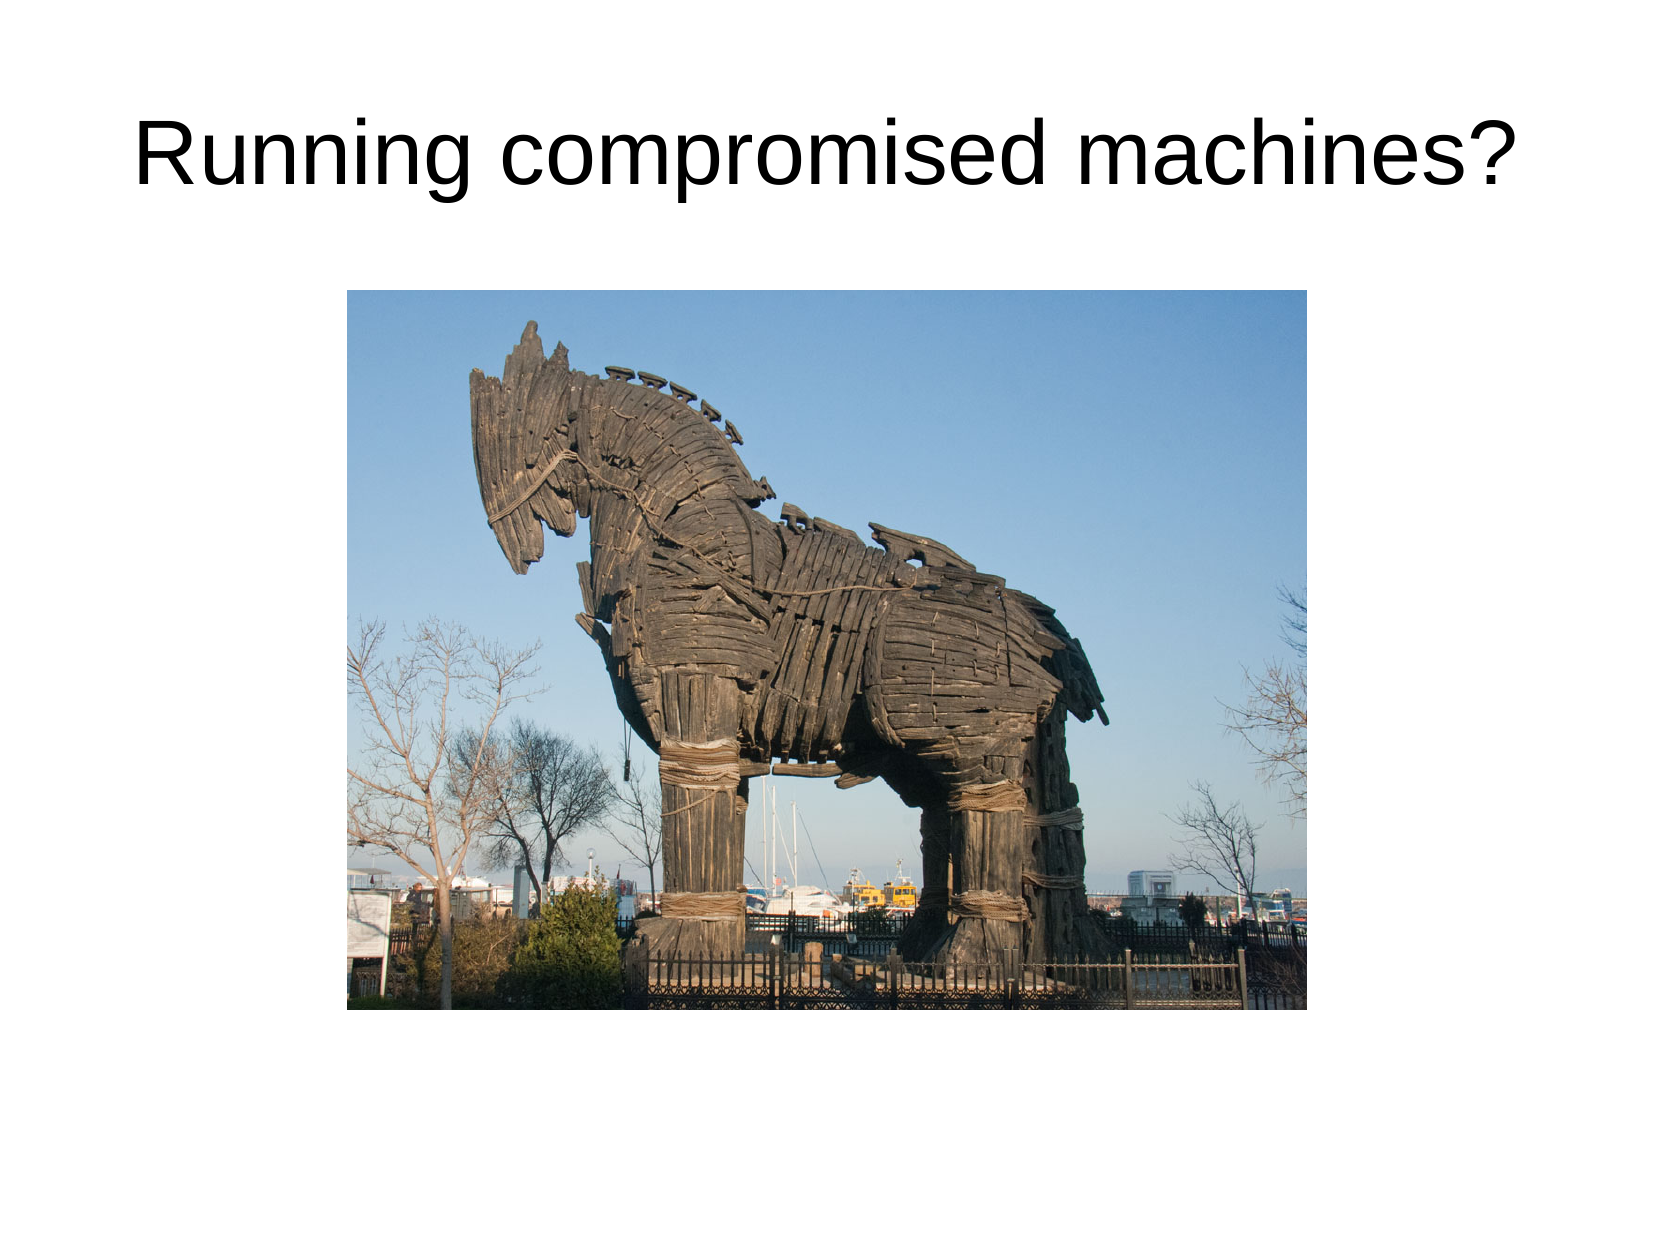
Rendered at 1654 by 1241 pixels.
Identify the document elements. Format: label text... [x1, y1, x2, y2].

picture [347, 290, 1307, 1010]
title Running compromised machines? [82, 49, 1571, 257]
